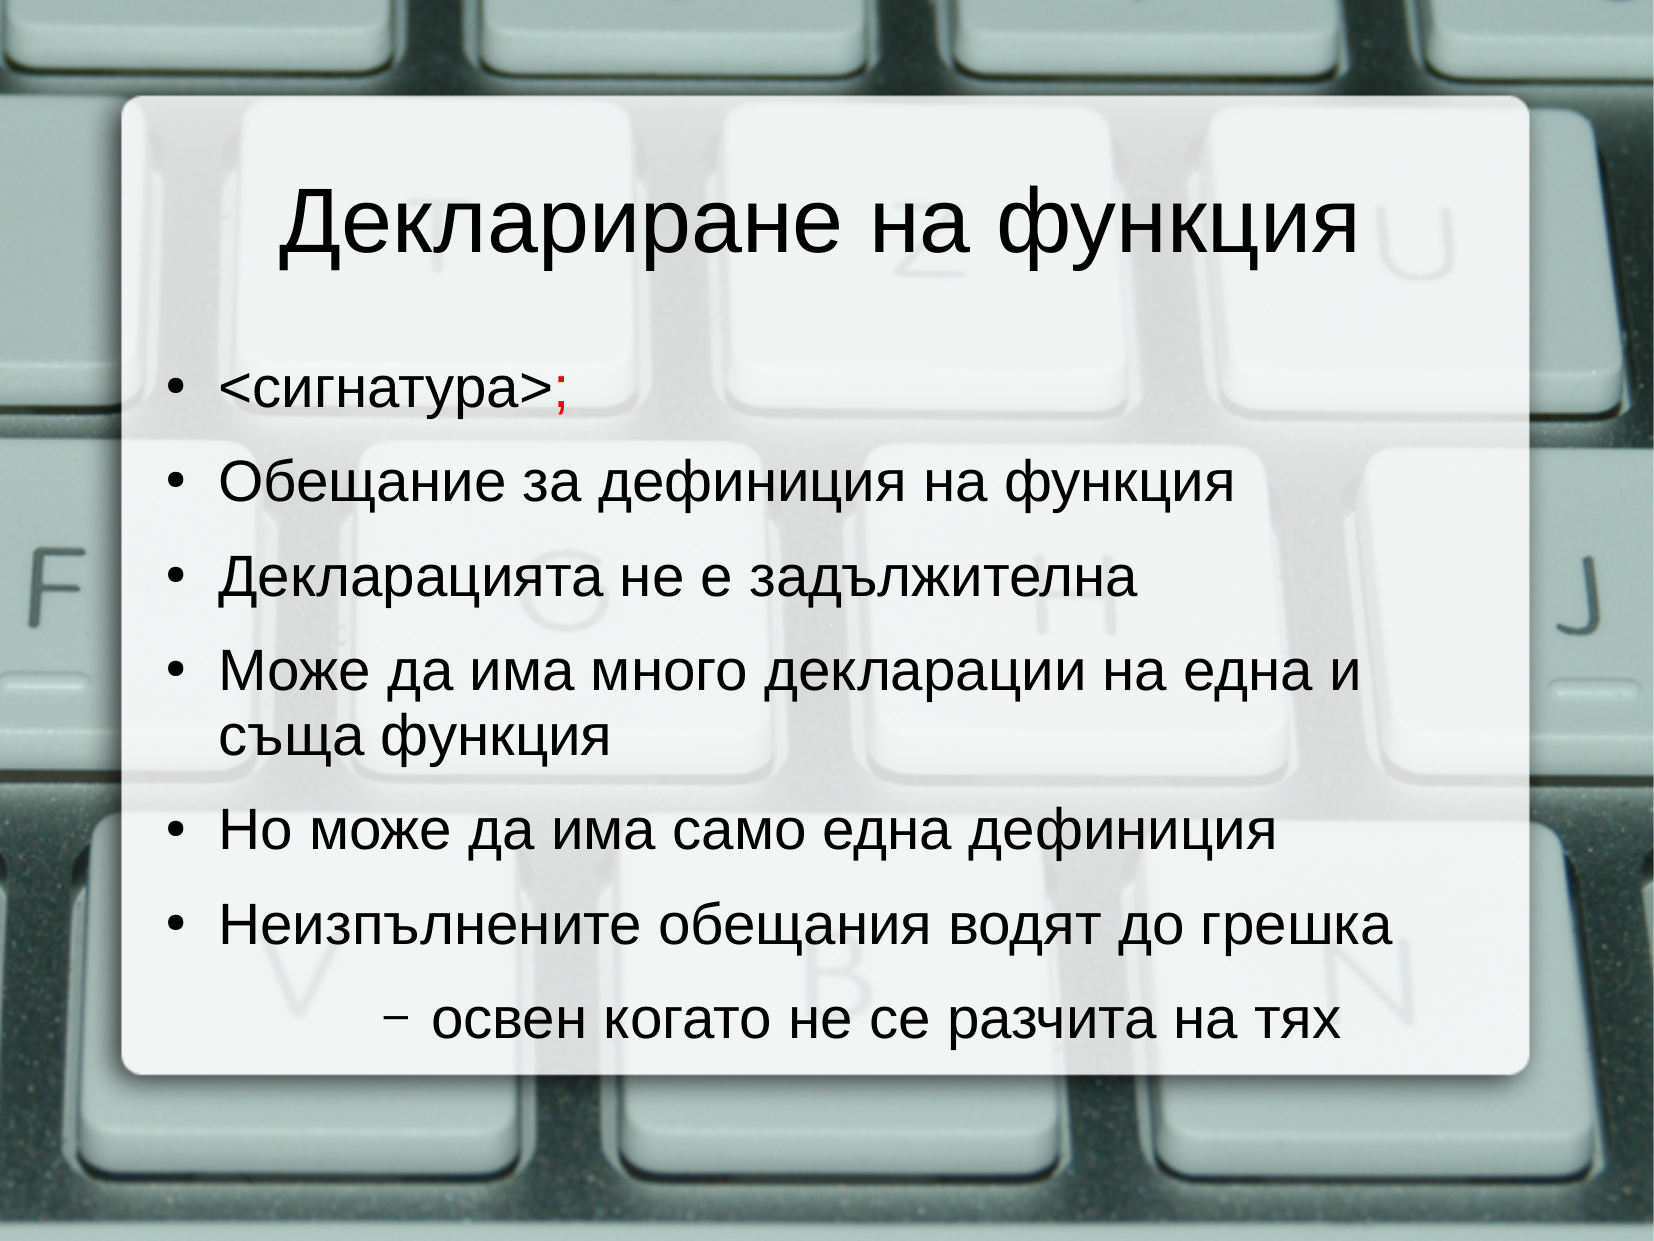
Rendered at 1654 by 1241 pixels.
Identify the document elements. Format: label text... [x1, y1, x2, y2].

list <сигнатура>; Обещание за дефиниция на функция Декларацията не е задължителна Може да има много декларации на една и съща функция Но може да има само една дефиниция Неизпълнените обещания водят до грешка освен когато не се разчита на тях [147, 354, 1506, 1074]
picture [0, 0, 1654, 1241]
title Деклариране на функция [135, 117, 1506, 325]
